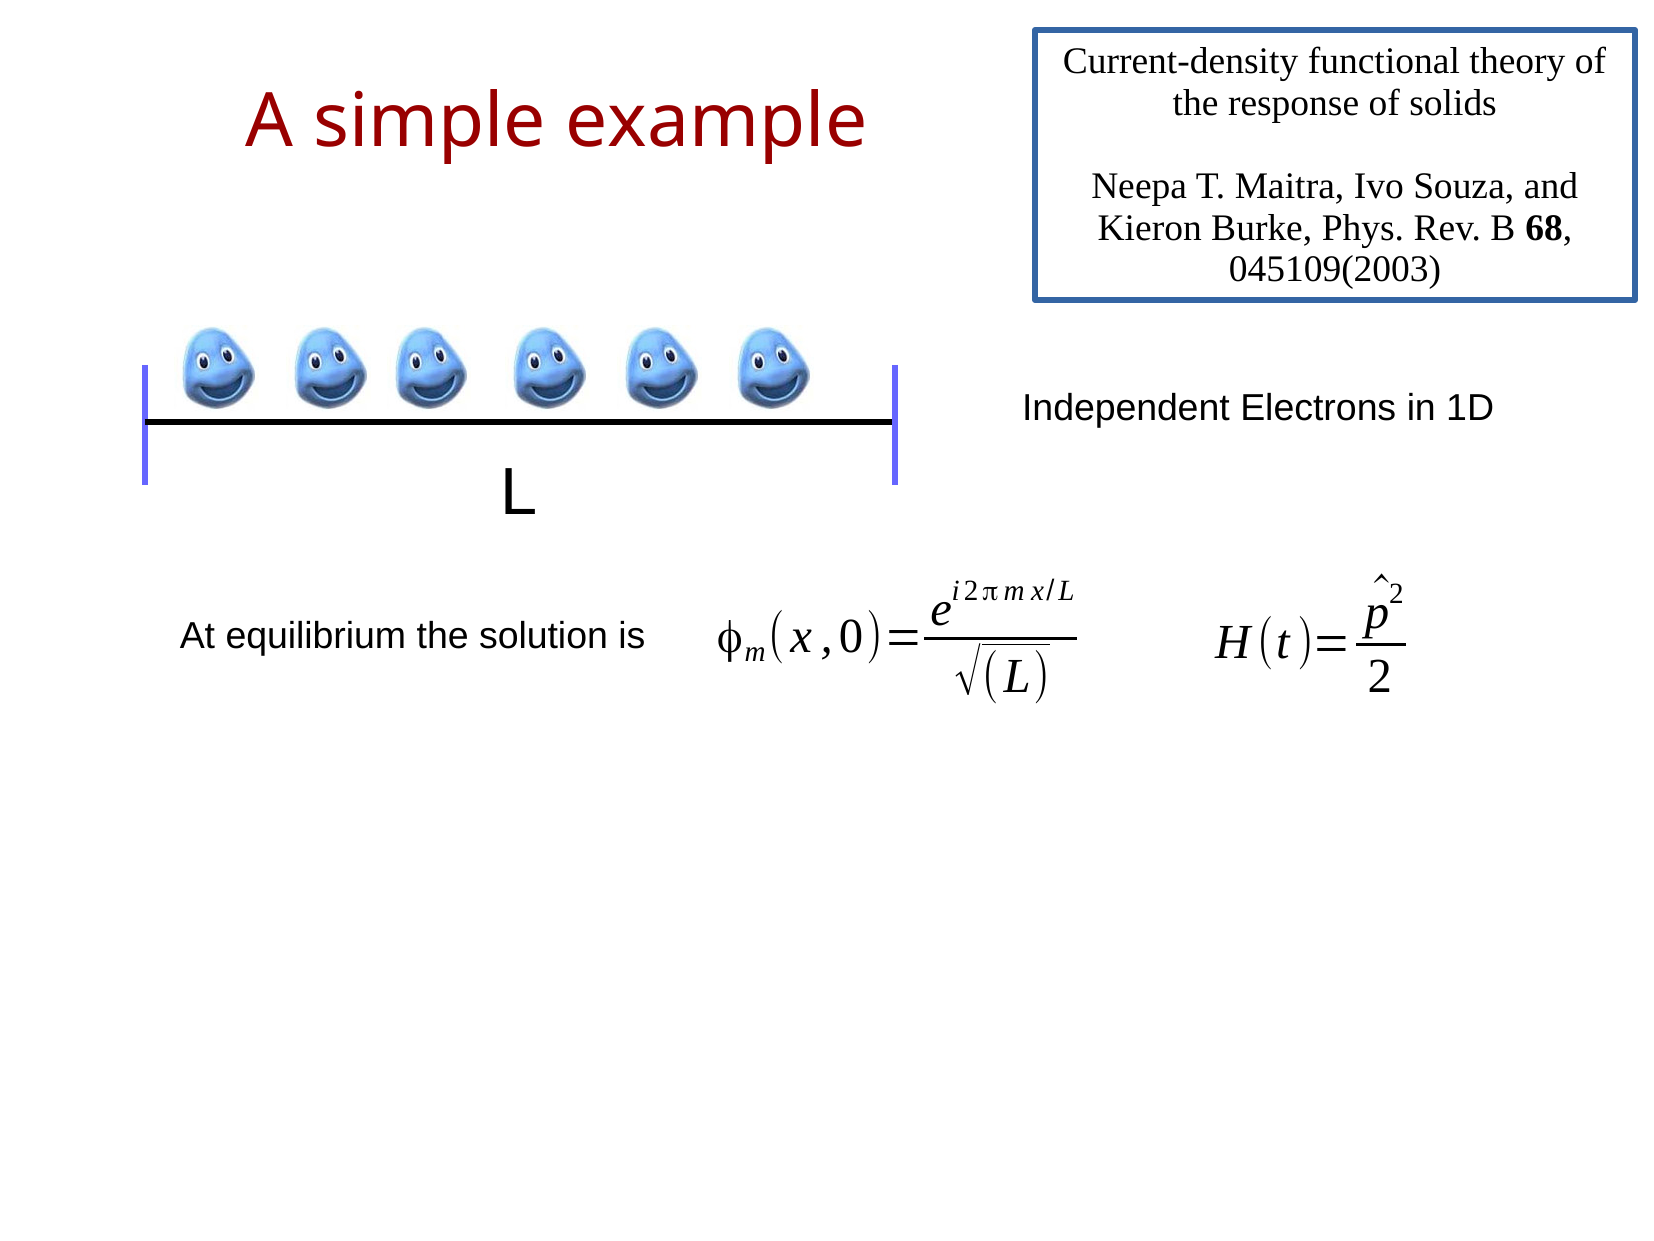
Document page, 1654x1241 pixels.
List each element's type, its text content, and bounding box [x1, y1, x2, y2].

picture [617, 325, 702, 413]
text_box Current-density functional theory of the response of solids Neepa T. Maitra, Ivo Souza, and Kieron Burke, Phys. Rev. B 68, 045109(2003) [1035, 30, 1636, 300]
picture [729, 325, 814, 413]
text_box L [485, 440, 553, 535]
picture [286, 325, 371, 413]
text_box At equilibrium the solution is [165, 603, 661, 664]
text_box Independent Electrons in 1D [1007, 375, 1509, 436]
chart [705, 573, 1092, 706]
picture [387, 325, 471, 413]
picture [174, 325, 259, 413]
picture [505, 325, 590, 413]
chart [1200, 570, 1421, 702]
text_box A simple example [0, 64, 1032, 271]
